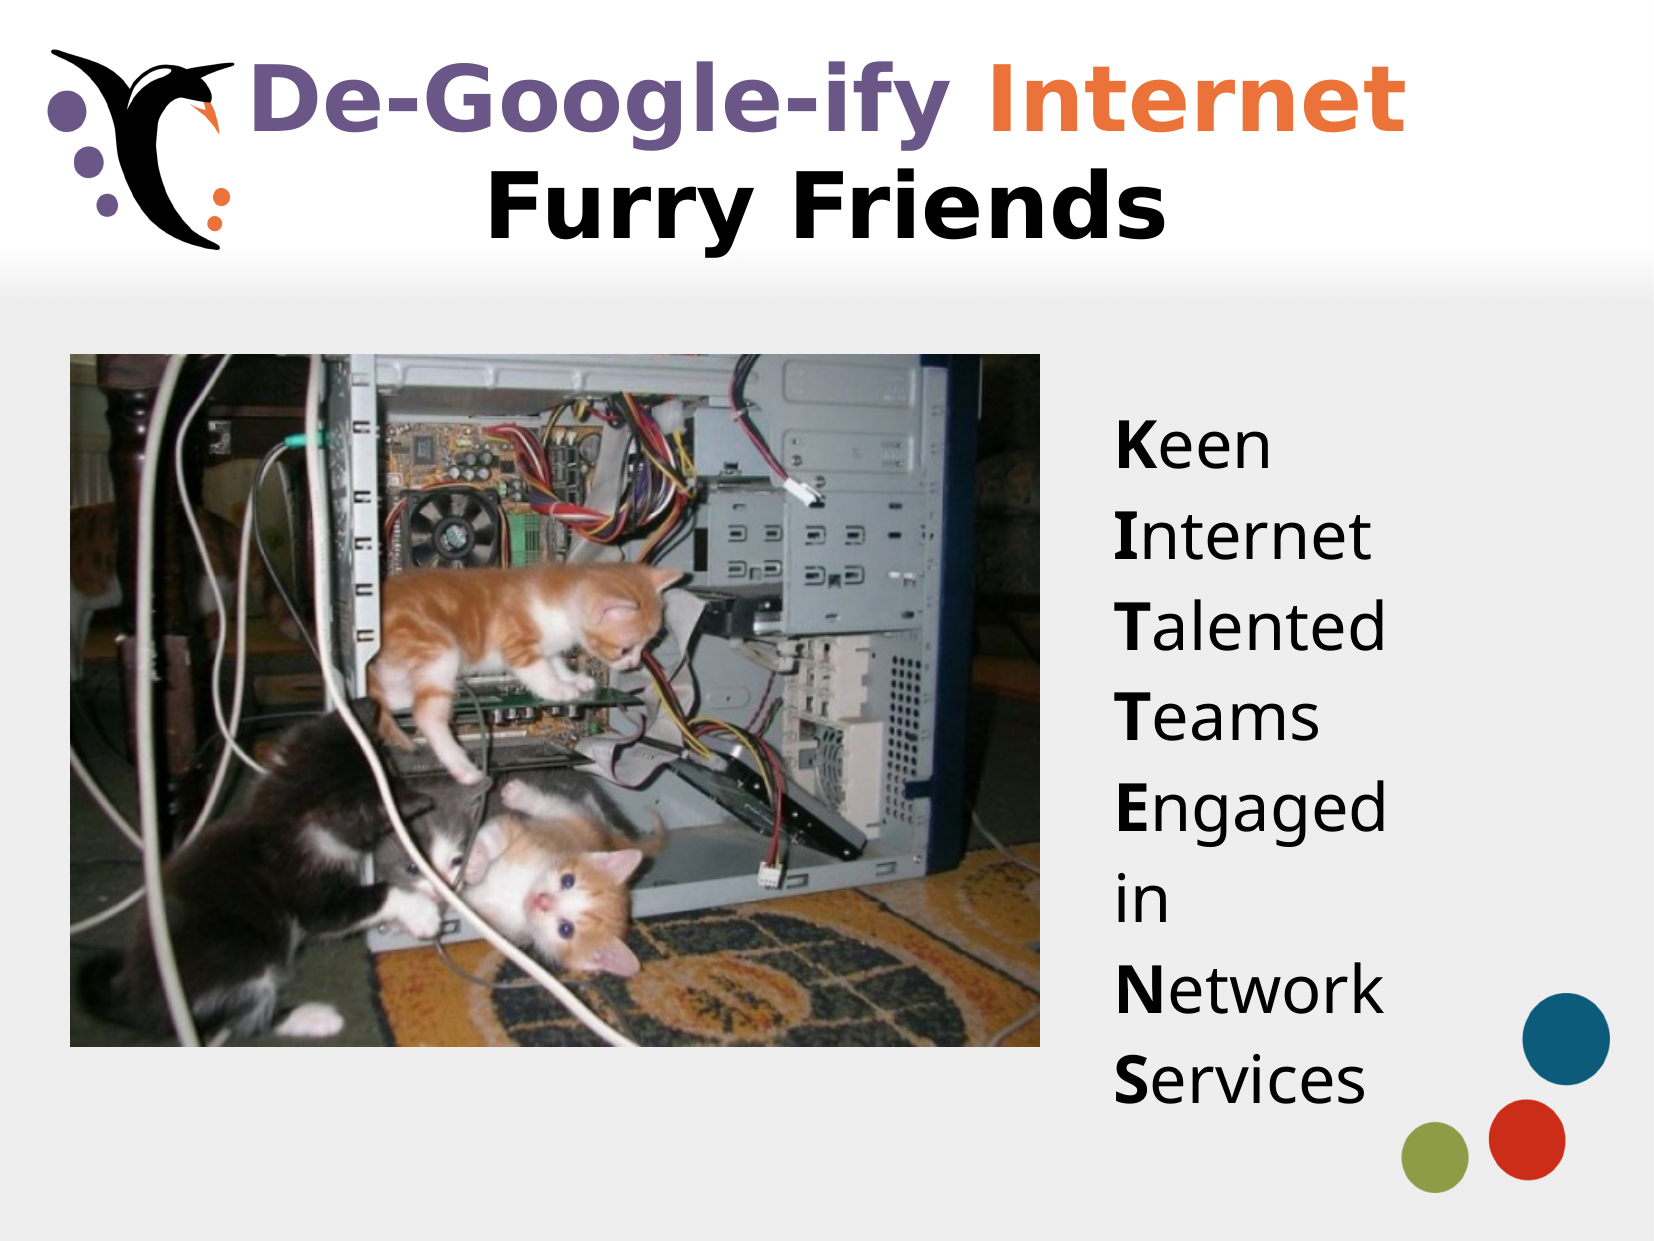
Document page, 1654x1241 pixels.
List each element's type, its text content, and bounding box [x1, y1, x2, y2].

picture [0, 0, 1654, 1241]
title De-Google-ify Internet Furry Friends [82, 45, 1571, 261]
text_box Keen Internet Talented Teams Engaged in Network Services [1098, 389, 1449, 967]
